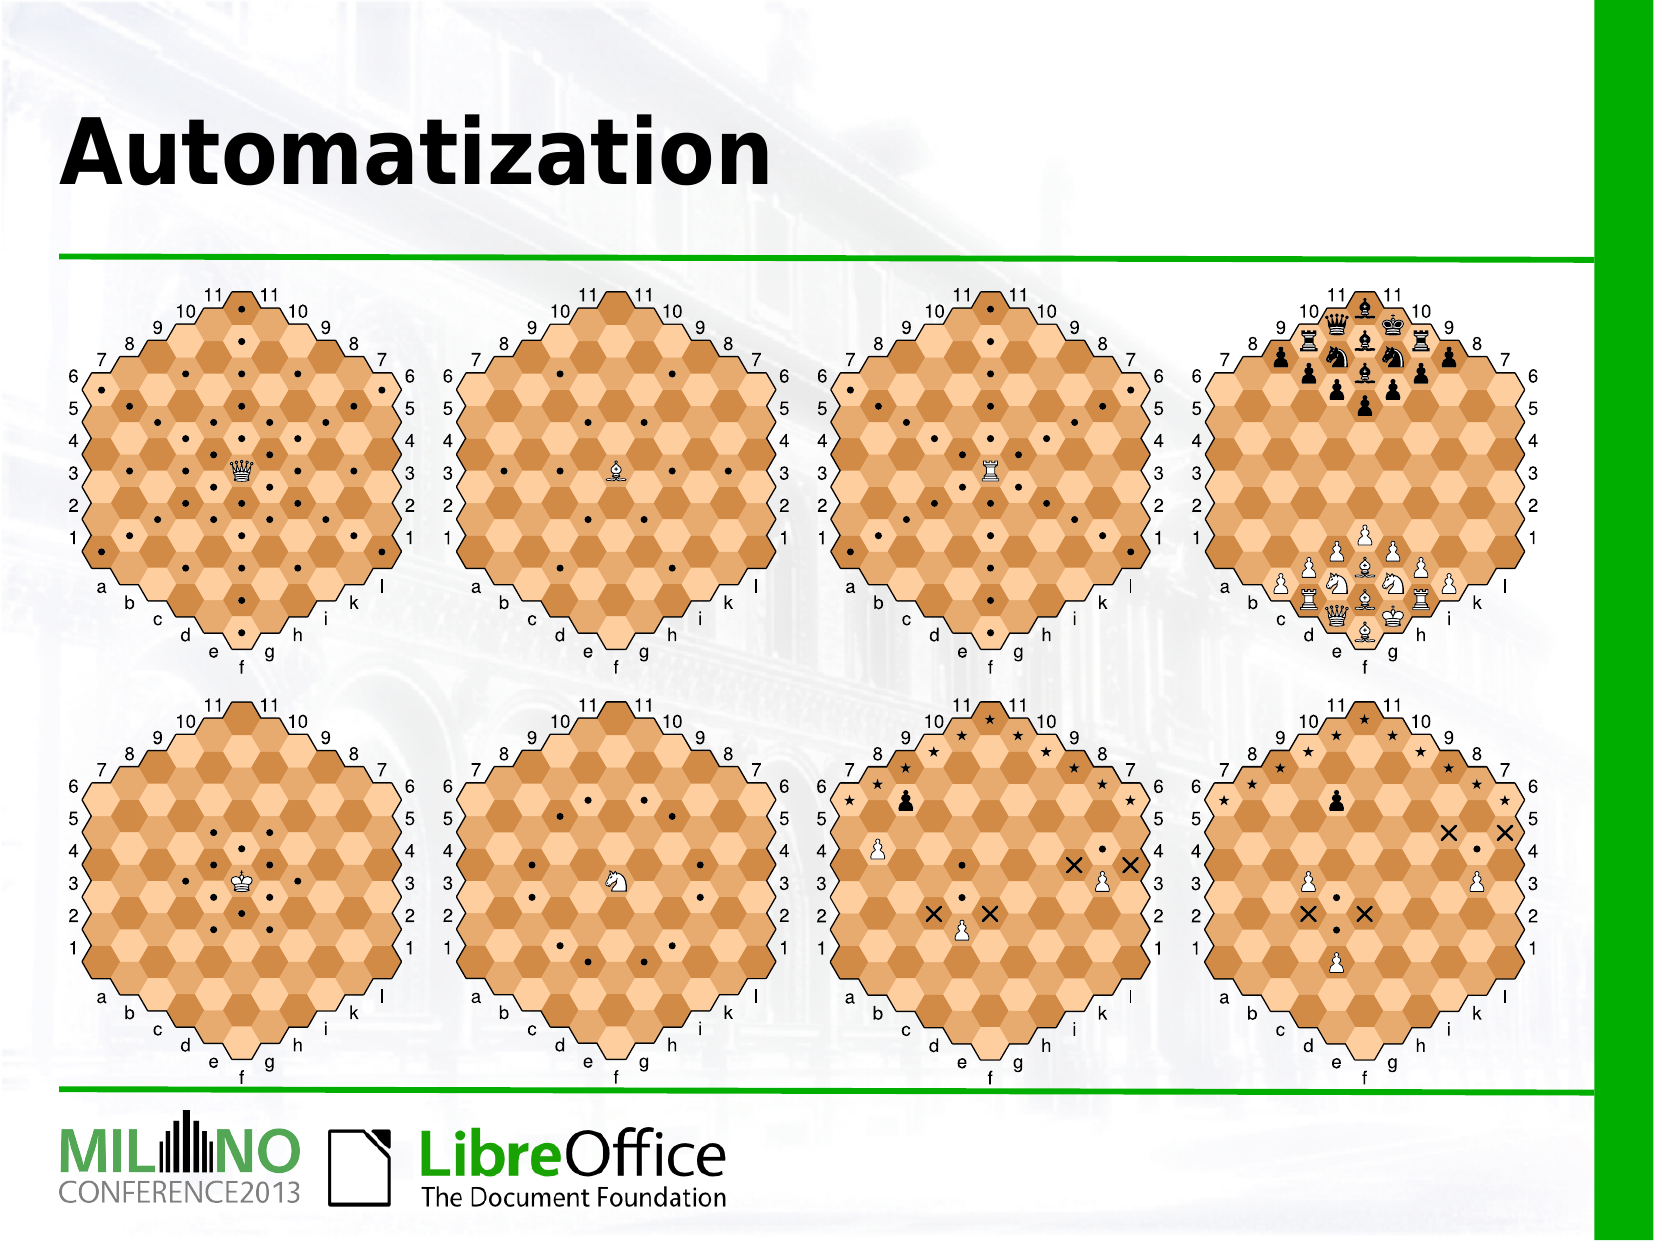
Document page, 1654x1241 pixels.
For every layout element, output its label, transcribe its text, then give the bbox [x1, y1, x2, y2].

title Automatization [59, 49, 1548, 257]
picture [1, 0, 1594, 1241]
